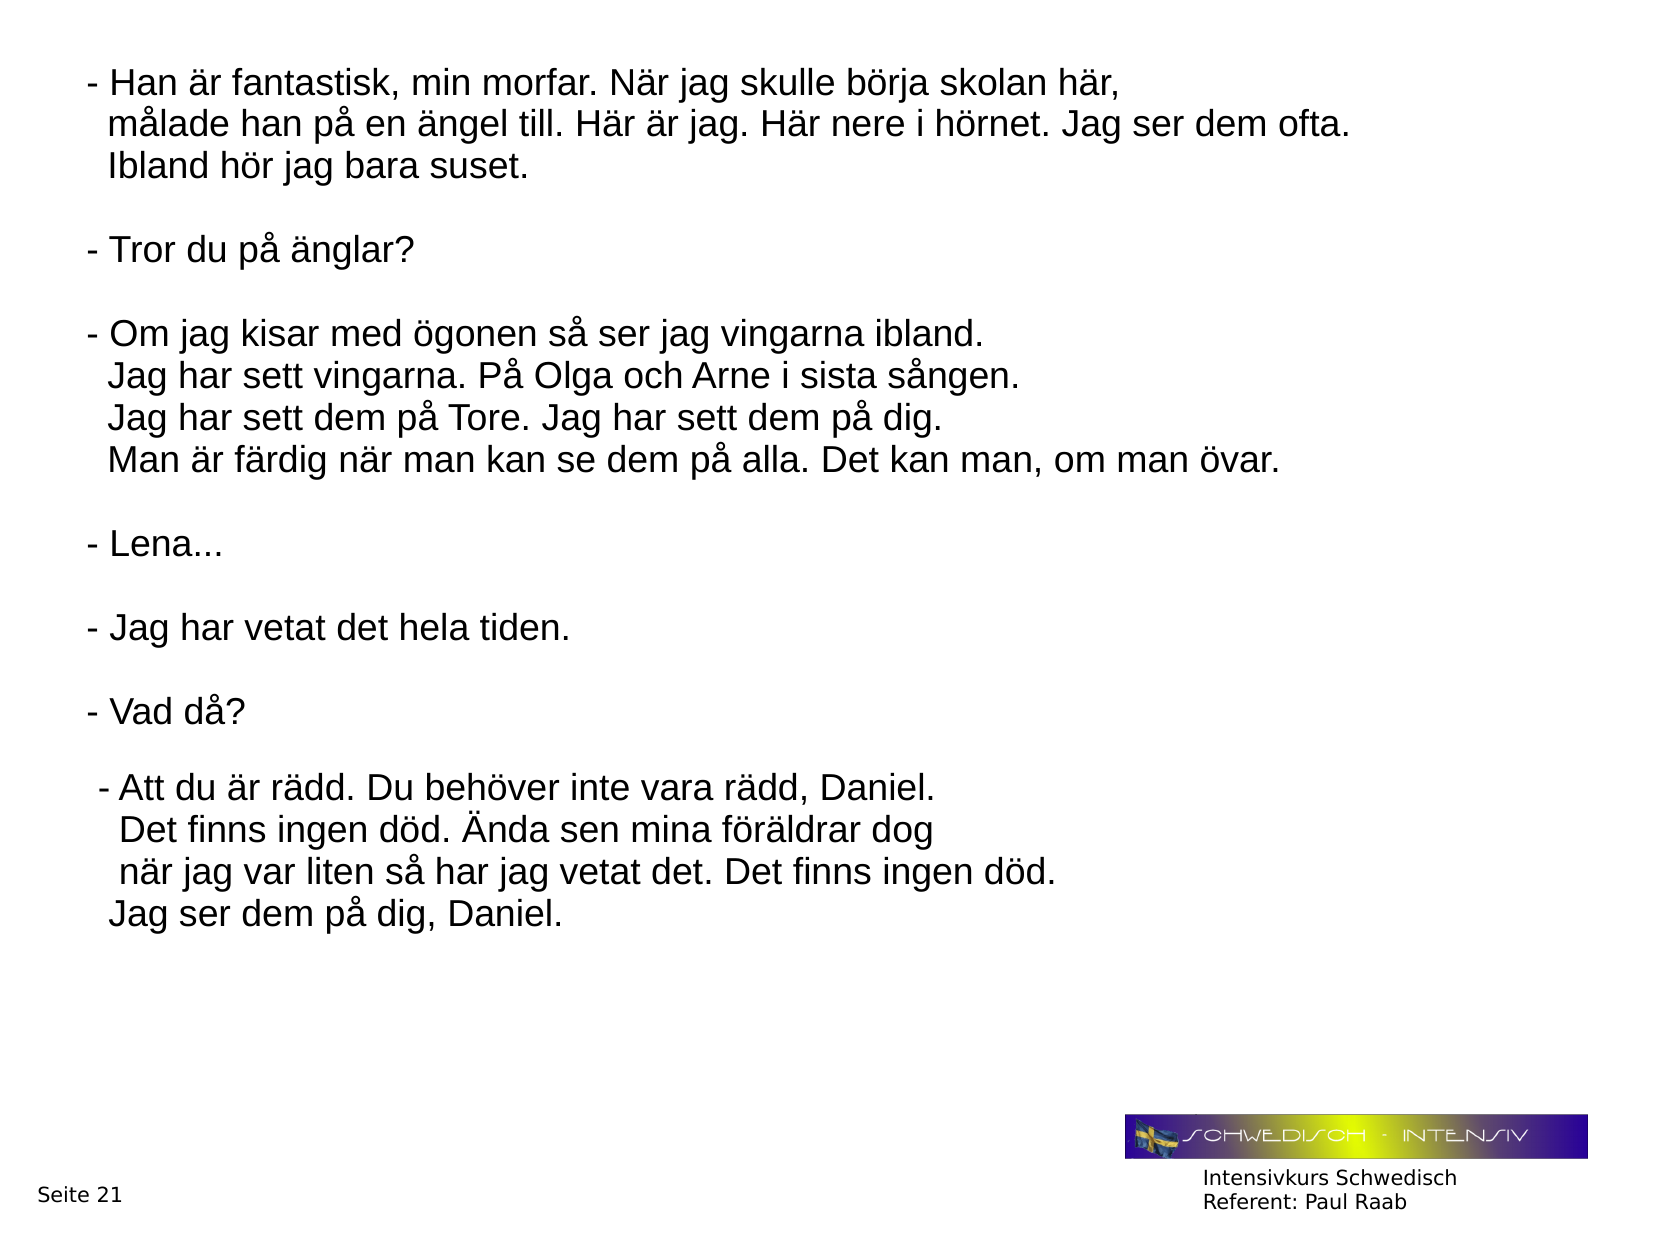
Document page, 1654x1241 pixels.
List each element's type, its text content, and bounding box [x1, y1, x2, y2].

text_box - Han är fantastisk, min morfar. När jag skulle börja skolan här, målade han på en ängel till. Här är jag. Här nere i hörnet. Jag ser dem ofta. Ibland hör jag bara suset. - Tror du på änglar? - Om jag kisar med ögonen så ser jag vingarna ibland. Jag har sett vingarna. På Olga och Arne i sista sången. Jag har sett dem på Tore. Jag har sett dem på dig. Man är färdig när man kan se dem på alla. Det kan man, om man övar. - Lena... - Jag har vetat det hela tiden. - Vad då? [71, 53, 1560, 741]
text_box - Att du är rädd. Du behöver inte vara rädd, Daniel. Det finns ingen död. Ända sen mina föräldrar dog när jag var liten så har jag vetat det. Det finns ingen död. Jag ser dem på dig, Daniel. [83, 758, 1087, 961]
picture [1125, 1114, 1588, 1159]
